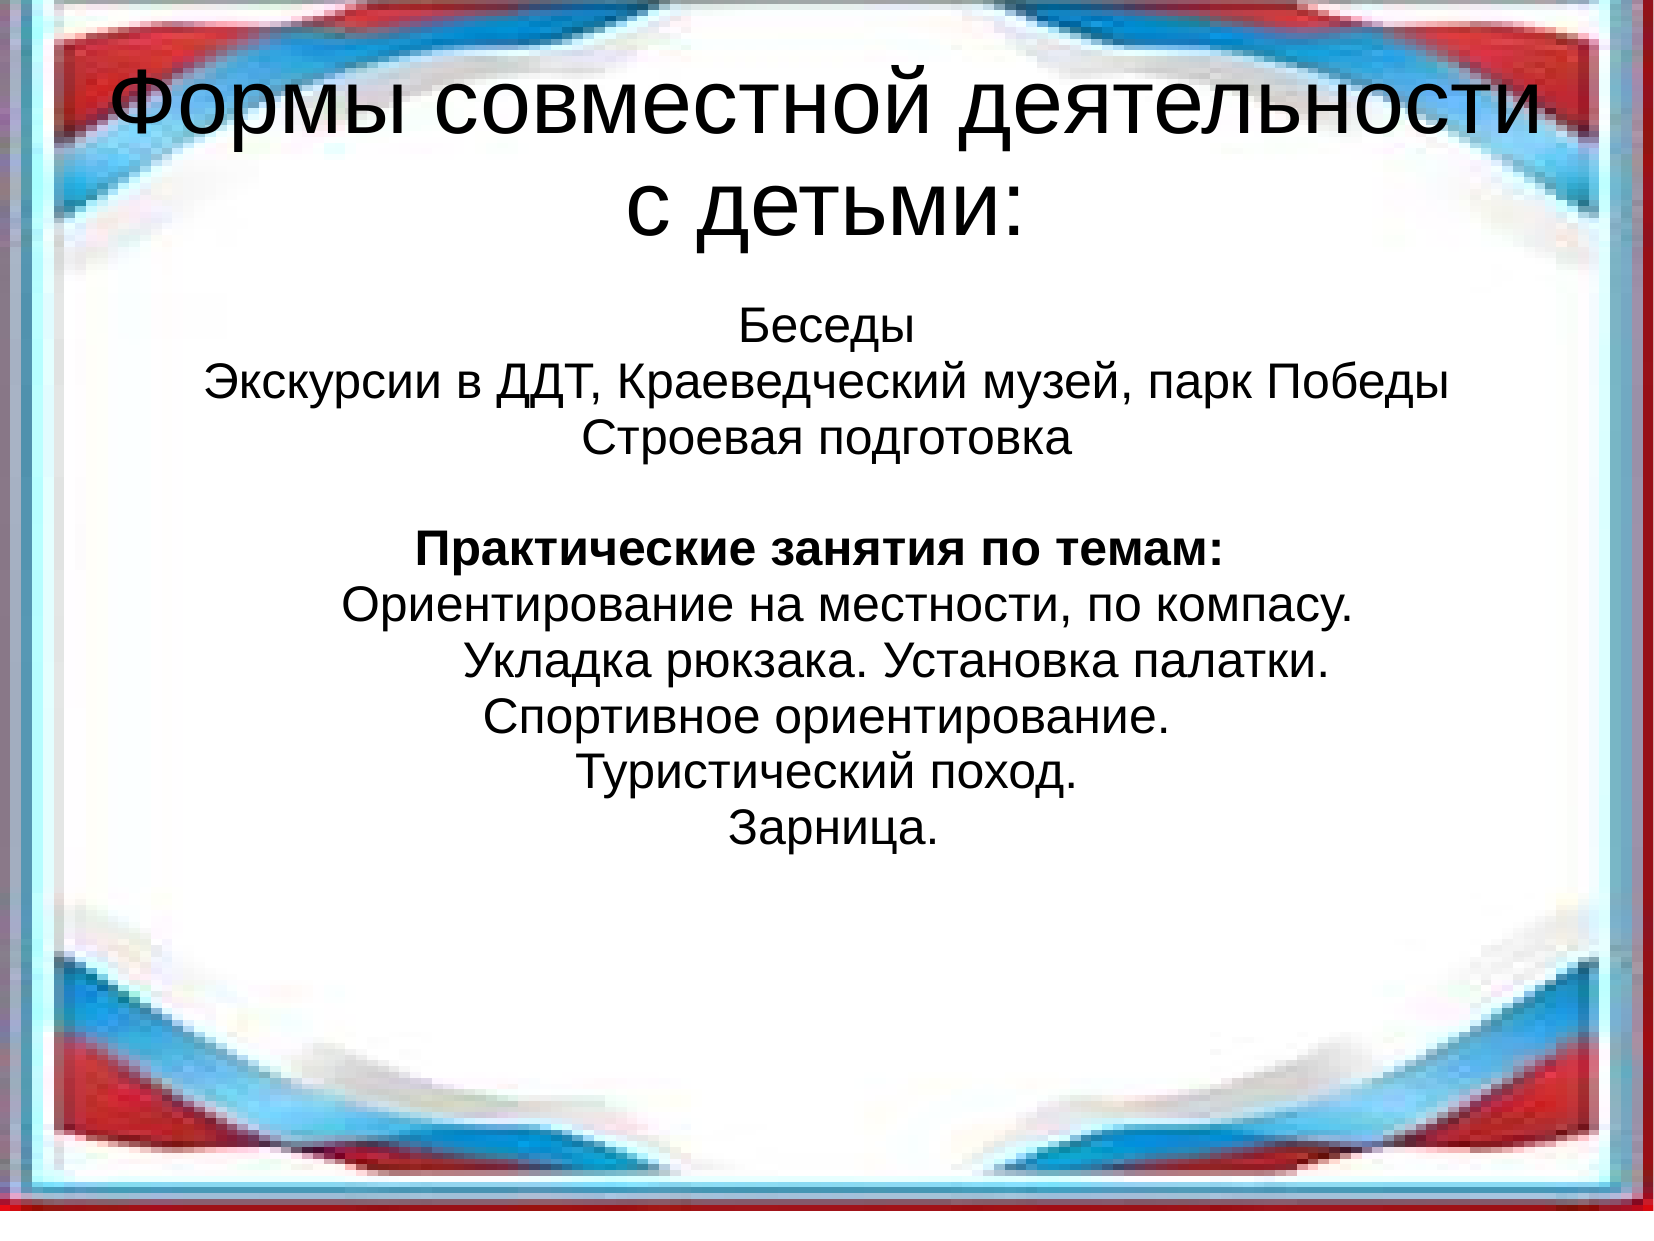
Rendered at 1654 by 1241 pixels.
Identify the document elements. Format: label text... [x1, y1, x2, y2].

picture [0, 0, 1654, 1211]
title Формы совместной деятельности с детьми: [82, 49, 1571, 257]
